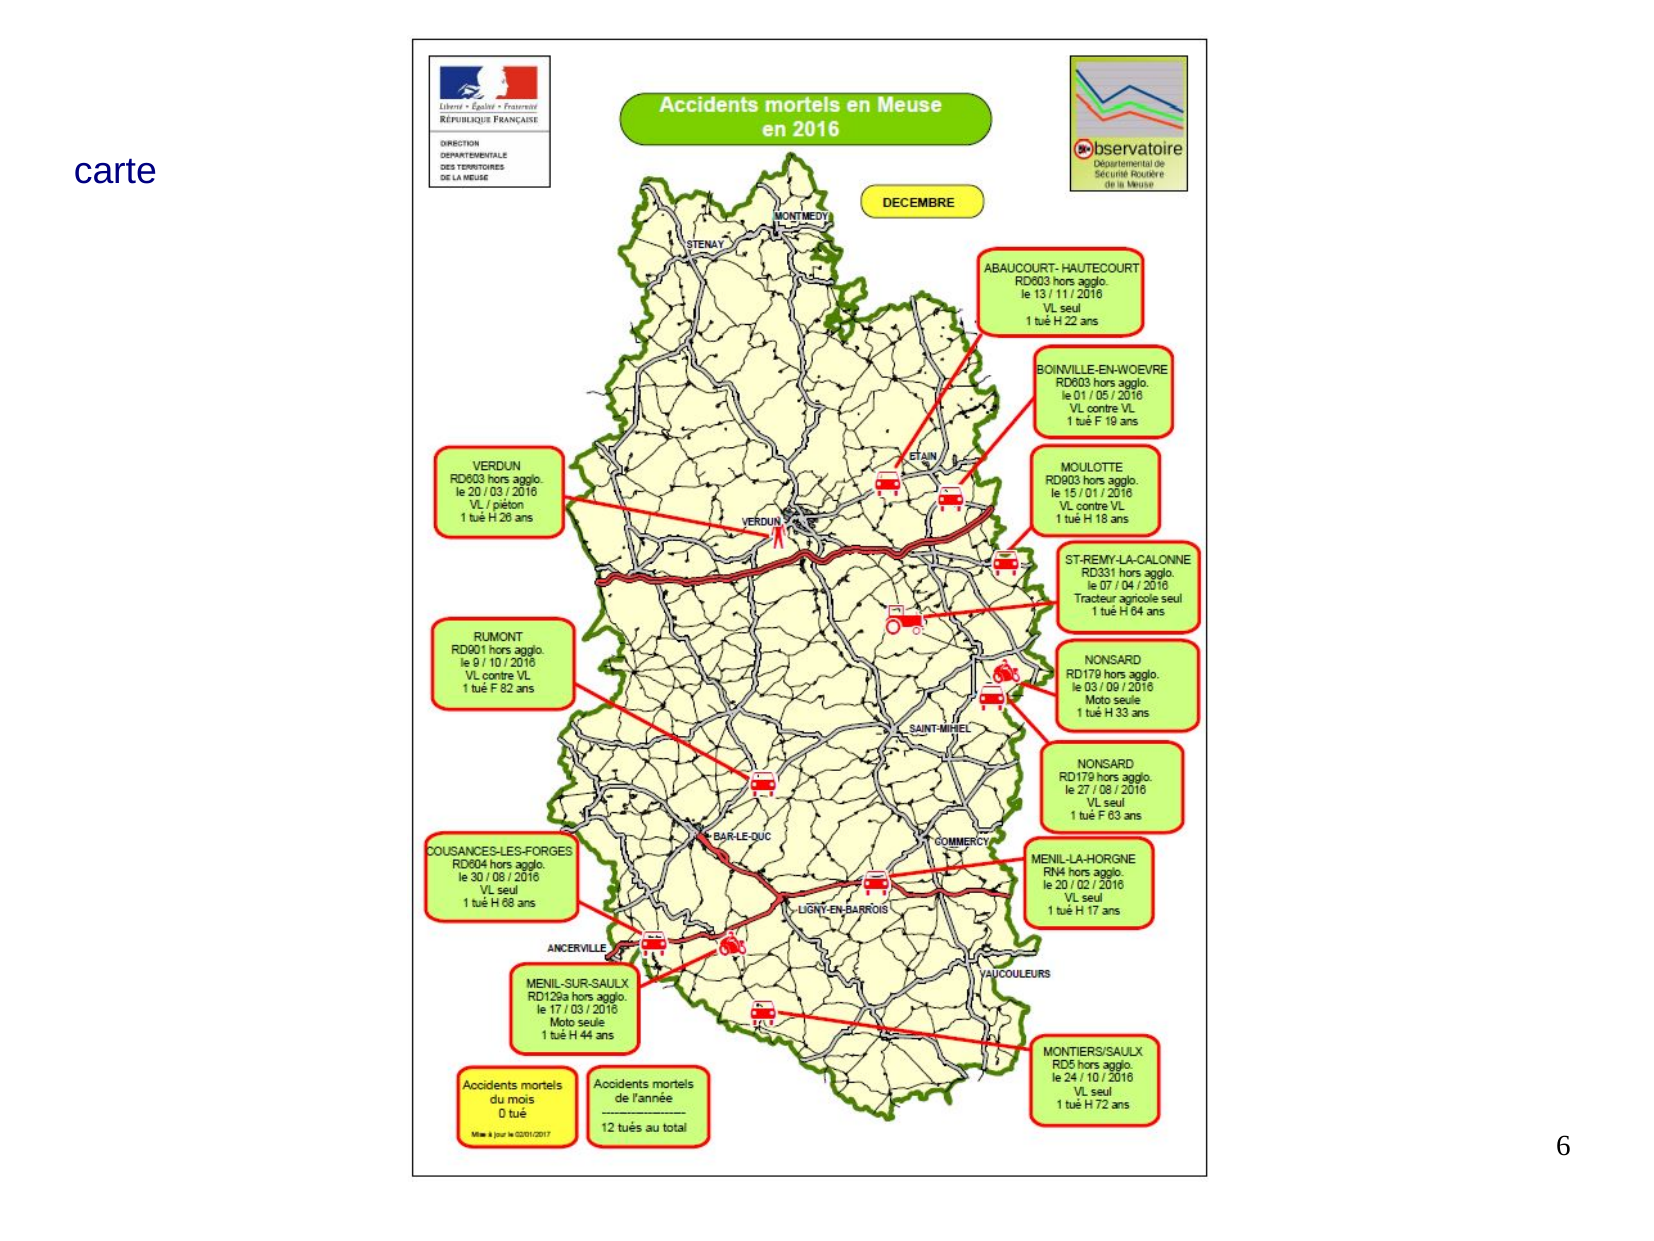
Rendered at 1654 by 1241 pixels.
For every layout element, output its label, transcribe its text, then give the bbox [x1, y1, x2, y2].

picture [407, 35, 1210, 1182]
text_box carte [59, 141, 178, 199]
